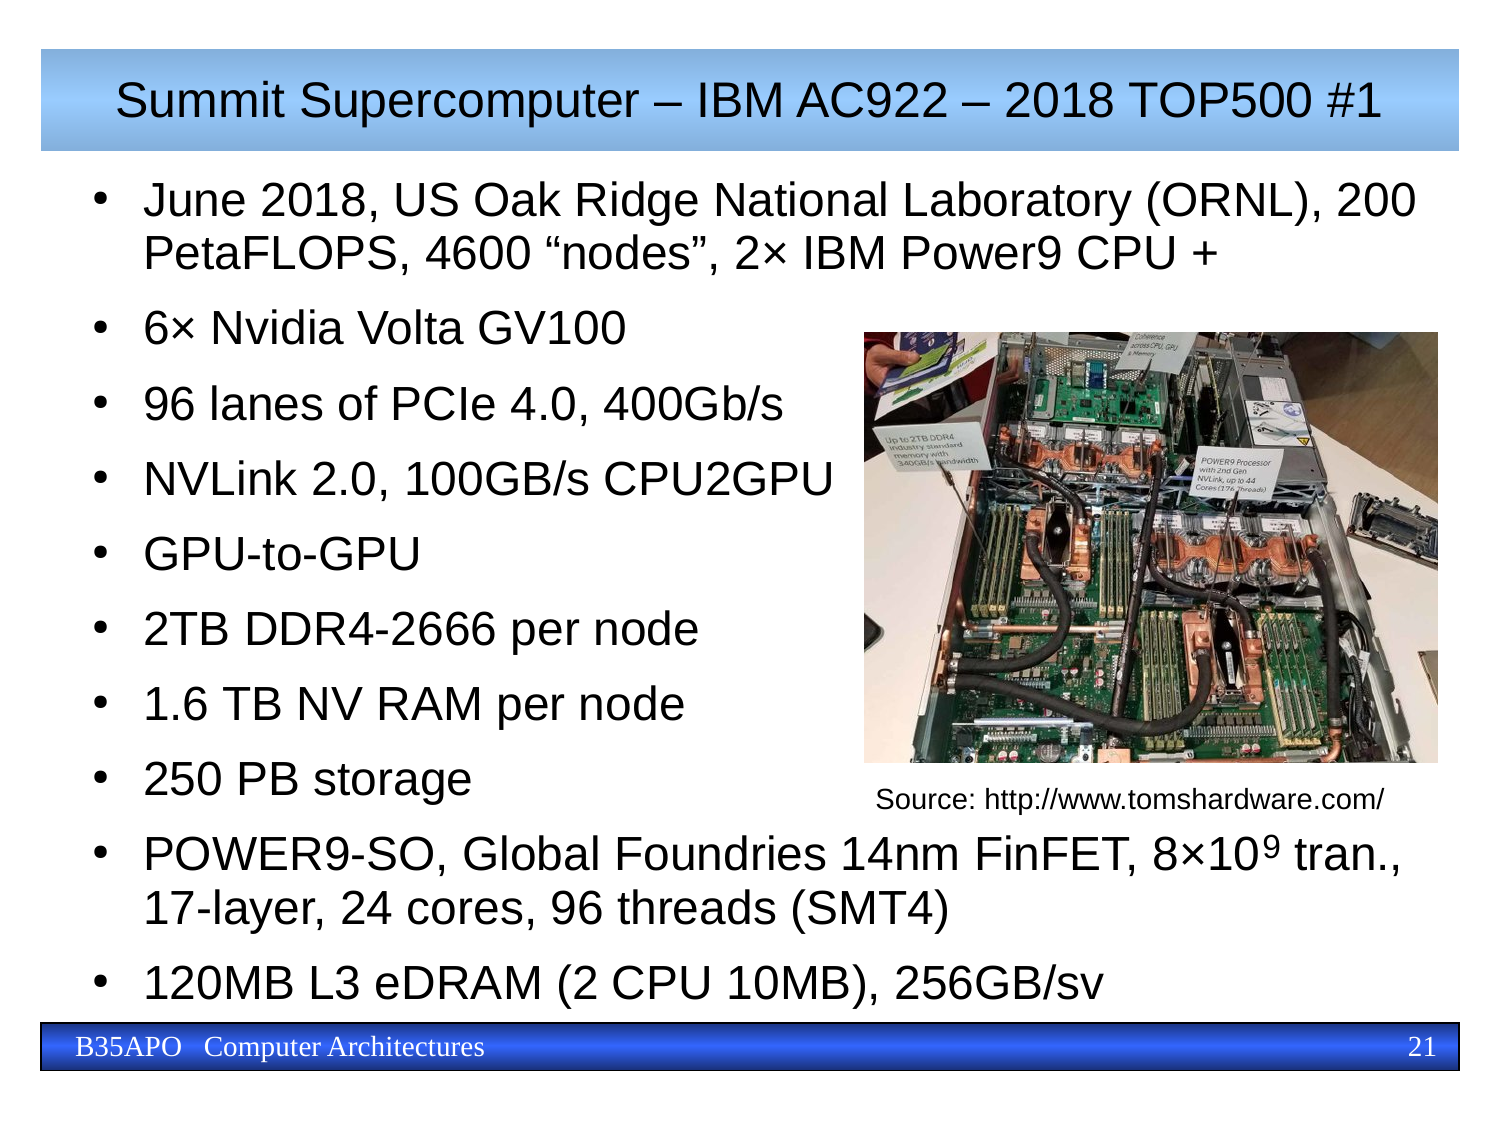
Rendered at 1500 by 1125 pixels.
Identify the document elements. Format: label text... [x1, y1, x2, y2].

text_box Source: http://www.tomshardware.com/ [860, 775, 1415, 826]
picture [864, 332, 1438, 763]
list June 2018, US Oak Ridge National Laboratory (ORNL), 200 PetaFLOPS, 4600 “nodes”, 2× IBM Power9 CPU + 6× Nvidia Volta GV100 96 lanes of PCIe 4.0, 400Gb/s NVLink 2.0, 100GB/s CPU2GPU GPU-to-GPU 2TB DDR4-2666 per node 1.6 TB NV RAM per node 250 PB storage POWER9-SO, Global Foundries 14nm FinFET, 8×109 tran., 17-layer, 24 cores, 96 threads (SMT4) 120MB L3 eDRAM (2 CPU 10MB), 256GB/sv [75, 172, 1426, 1013]
title Summit Supercomputer – IBM AC922 – 2018 TOP500 #1 [41, 49, 1459, 151]
